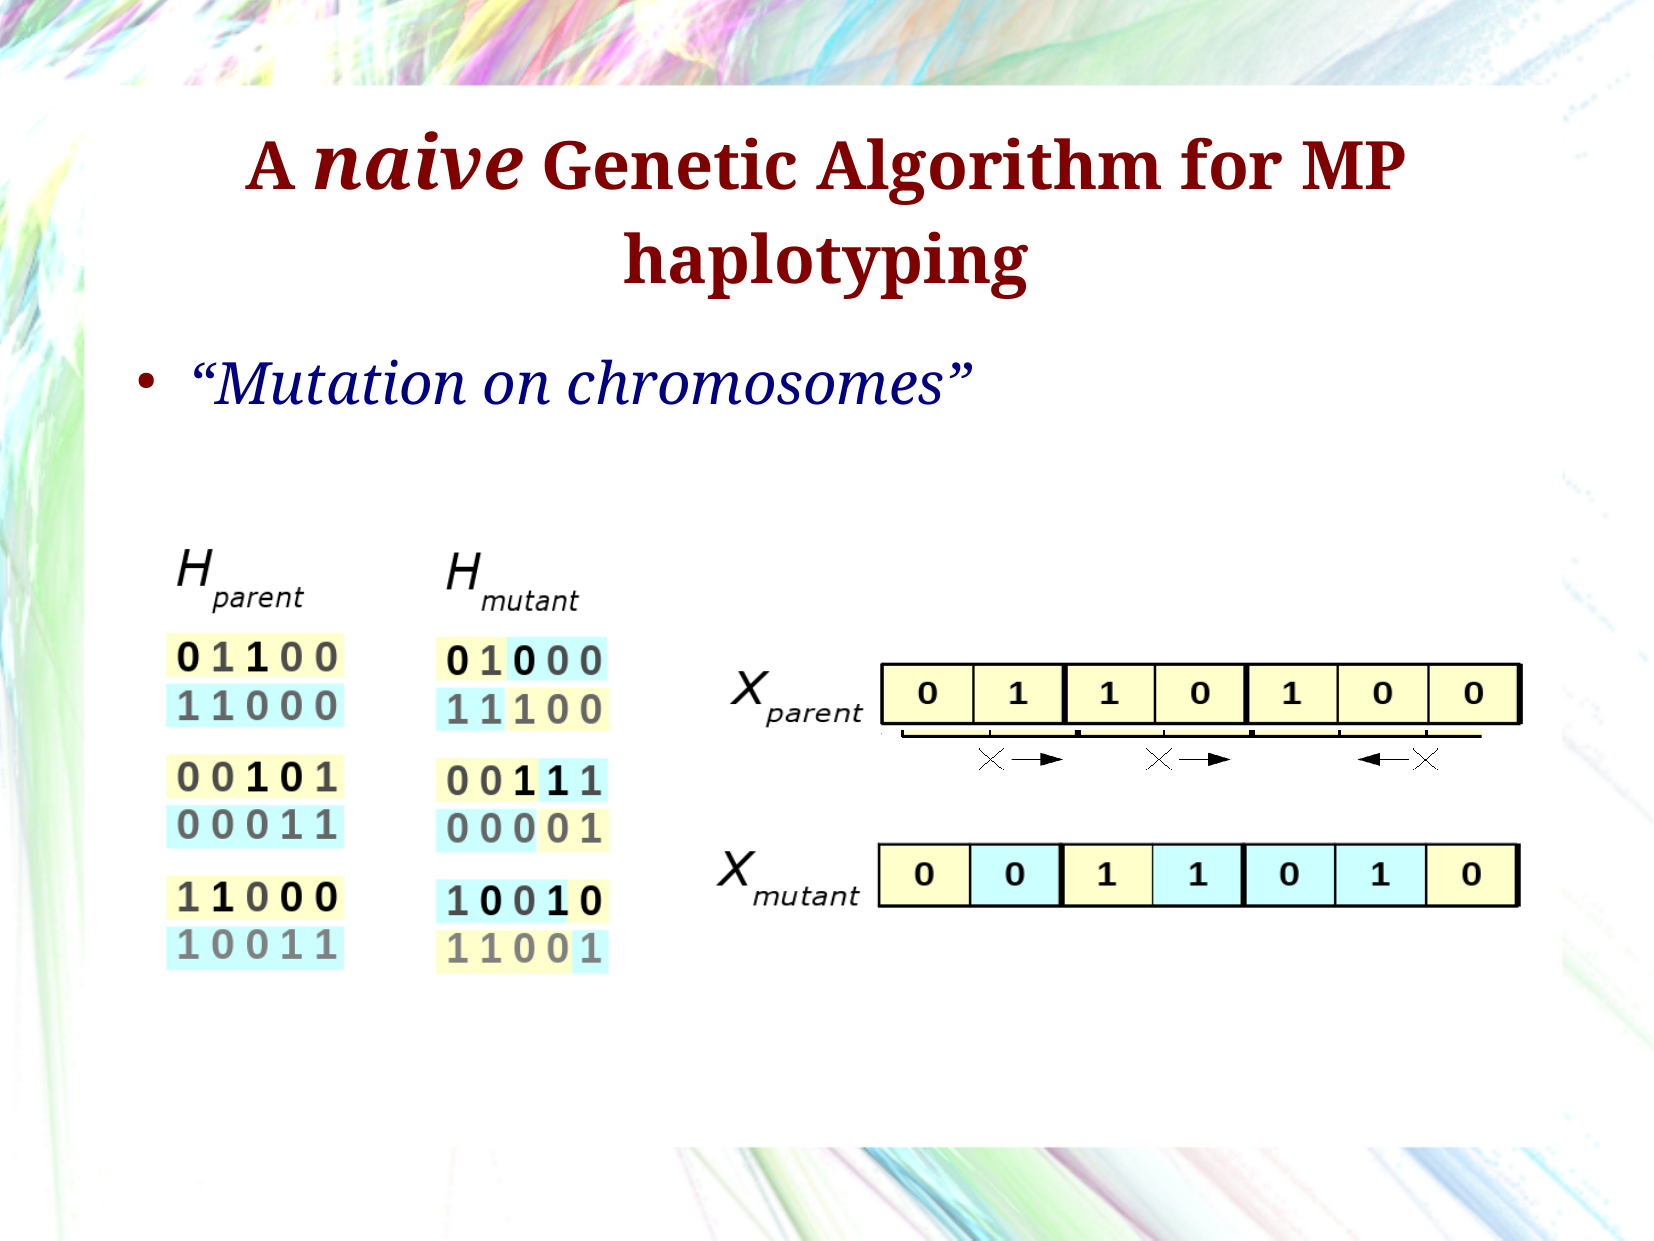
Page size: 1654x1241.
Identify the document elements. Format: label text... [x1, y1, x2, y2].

list “Mutation on chromosomes” [118, 342, 1538, 442]
picture [0, 0, 1654, 1241]
title A naive Genetic Algorithm for MP haplotyping [82, 109, 1571, 303]
